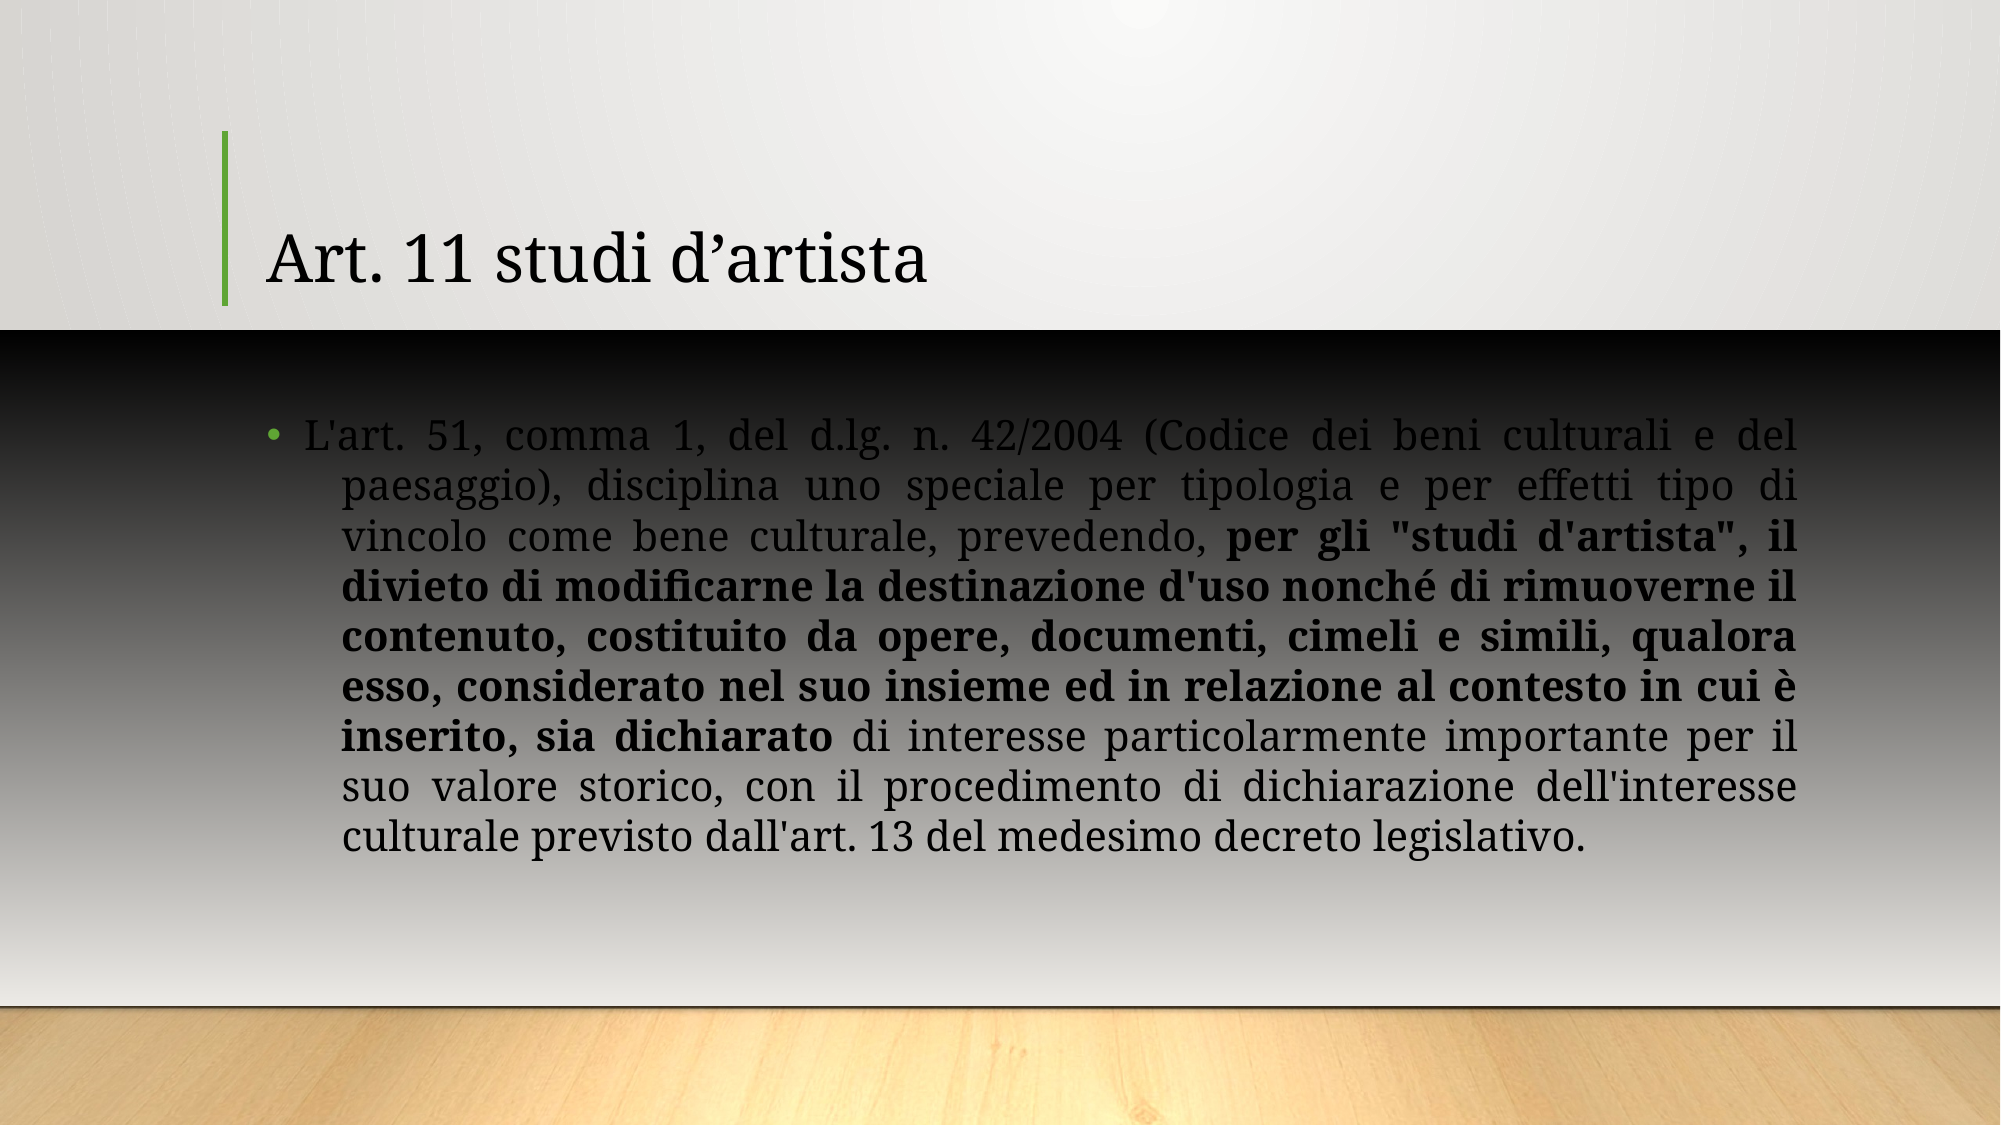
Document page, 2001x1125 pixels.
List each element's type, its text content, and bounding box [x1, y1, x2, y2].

list L'art. 51, comma 1, del d.lg. n. 42/2004 (Codice dei beni culturali e del paesaggio), disciplina uno speciale per tipologia e per effetti tipo di vincolo come bene culturale, prevedendo, per gli "studi d'artista", il divieto di modificarne la destinazione d'uso nonché di rimuoverne il contenuto, costituito da opere, documenti, cimeli e simili, qualora esso, considerato nel suo insieme ed in relazione al contesto in cui è inserito, sia dichiarato di interesse particolarmente importante per il suo valore storico, con il procedimento di dichiarazione dell'interesse culturale previsto dall'art. 13 del medesimo decreto legislativo. [251, 330, 1814, 897]
title Art. 11 studi d’artista [251, 131, 1814, 305]
